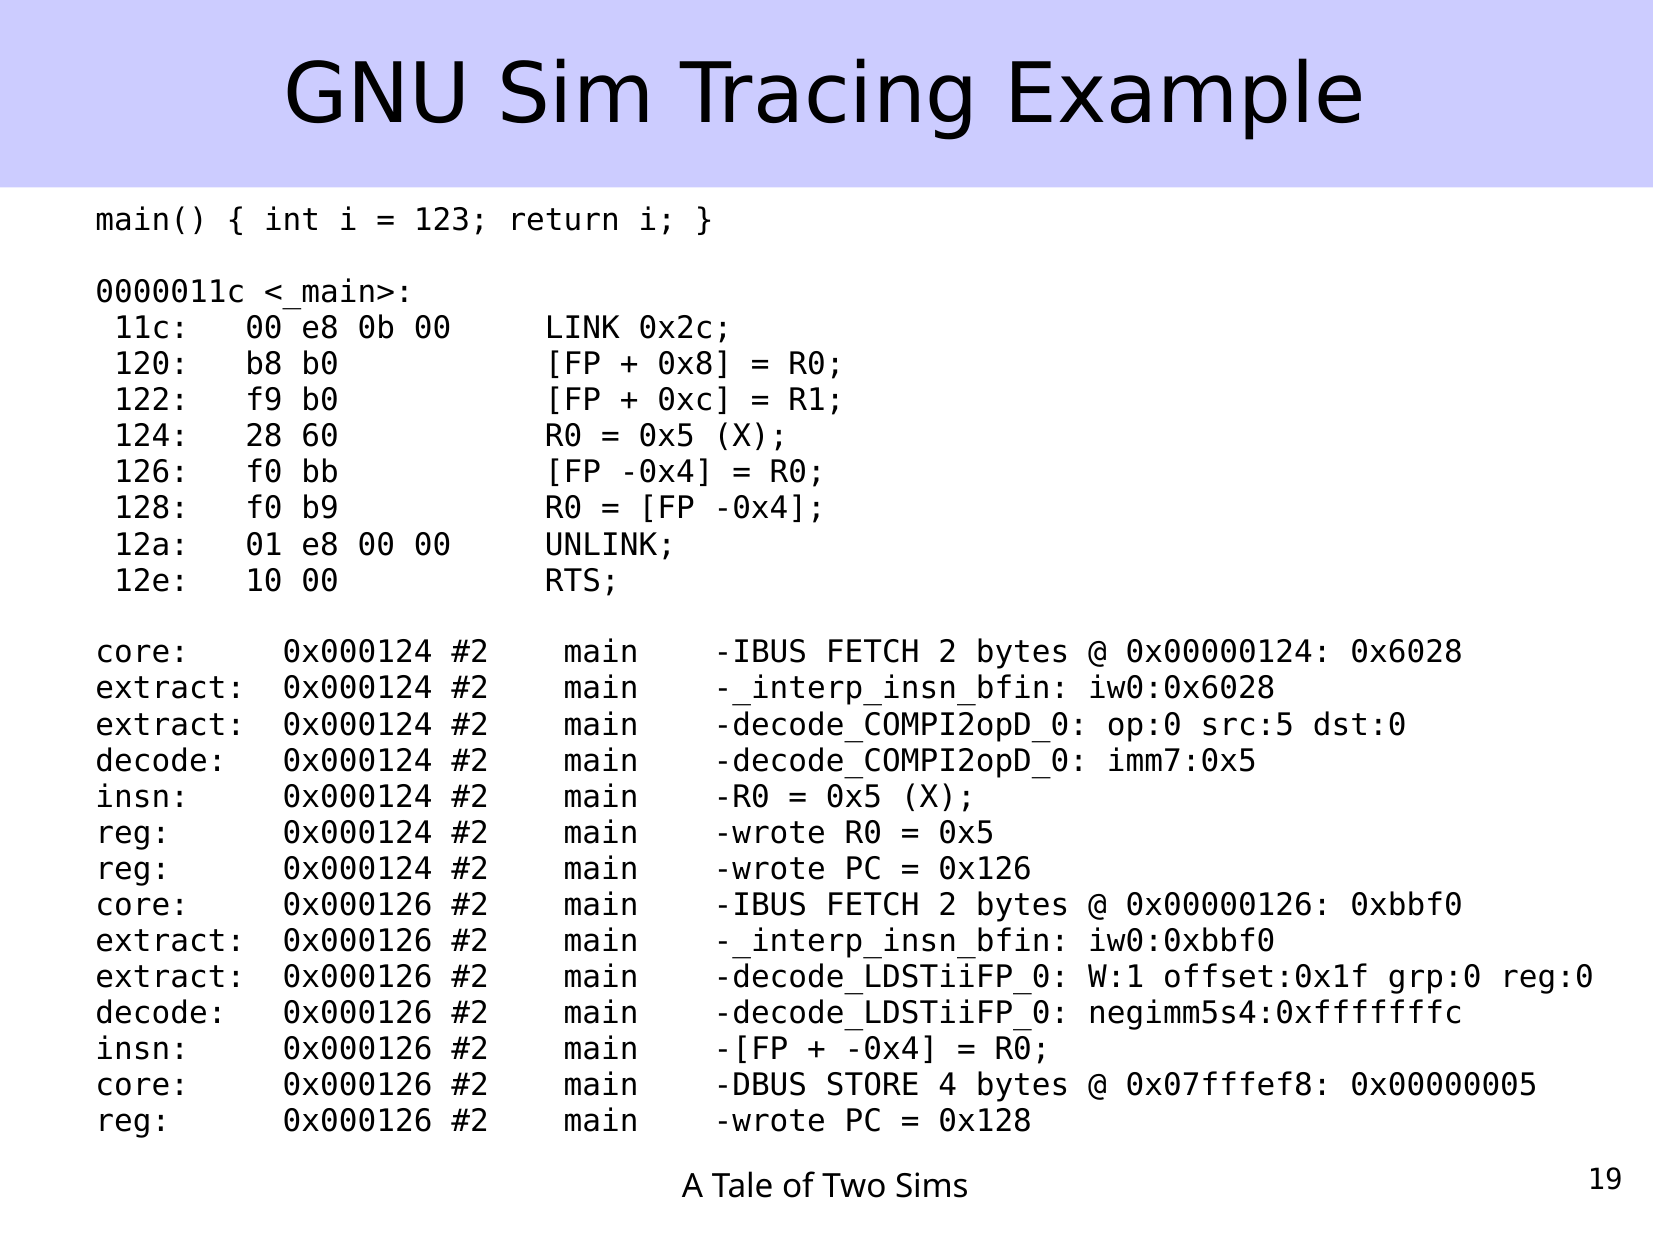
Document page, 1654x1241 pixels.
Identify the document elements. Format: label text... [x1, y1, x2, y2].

title GNU Sim Tracing Example [0, 0, 1651, 188]
list main() { int i = 123; return i; } 0000011c <_main>: 11c: 00 e8 0b 00 LINK 0x2c; 120: b8 b0 [FP + 0x8] = R0; 122: f9 b0 [FP + 0xc] = R1; 124: 28 60 R0 = 0x5 (X); 126: f0 bb [FP -0x4] = R0; 128: f0 b9 R0 = [FP -0x4]; 12a: 01 e8 00 00 UNLINK; 12e: 10 00 RTS; core: 0x000124 #2 main -IBUS FETCH 2 bytes @ 0x00000124: 0x6028 extract: 0x000124 #2 main -_interp_insn_bfin: iw0:0x6028 extract: 0x000124 #2 main -decode_COMPI2opD_0: op:0 src:5 dst:0 decode: 0x000124 #2 main -decode_COMPI2opD_0: imm7:0x5 insn: 0x000124 #2 main -R0 = 0x5 (X); reg: 0x000124 #2 main -wrote R0 = 0x5 reg: 0x000124 #2 main -wrote PC = 0x126 core: 0x000126 #2 main -IBUS FETCH 2 bytes @ 0x00000126: 0xbbf0 extract: 0x000126 #2 main -_interp_insn_bfin: iw0:0xbbf0 extract: 0x000126 #2 main -decode_LDSTiiFP_0: W:1 offset:0x1f grp:0 reg:0 decode: 0x000126 #2 main -decode_LDSTiiFP_0: negimm5s4:0xfffffffc insn: 0x000126 #2 main -[FP + -0x4] = R0; core: 0x000126 #2 main -DBUS STORE 4 bytes @ 0x07fffef8: 0x00000005 reg: 0x000126 #2 main -wrote PC = 0x128 [29, 201, 1620, 1151]
